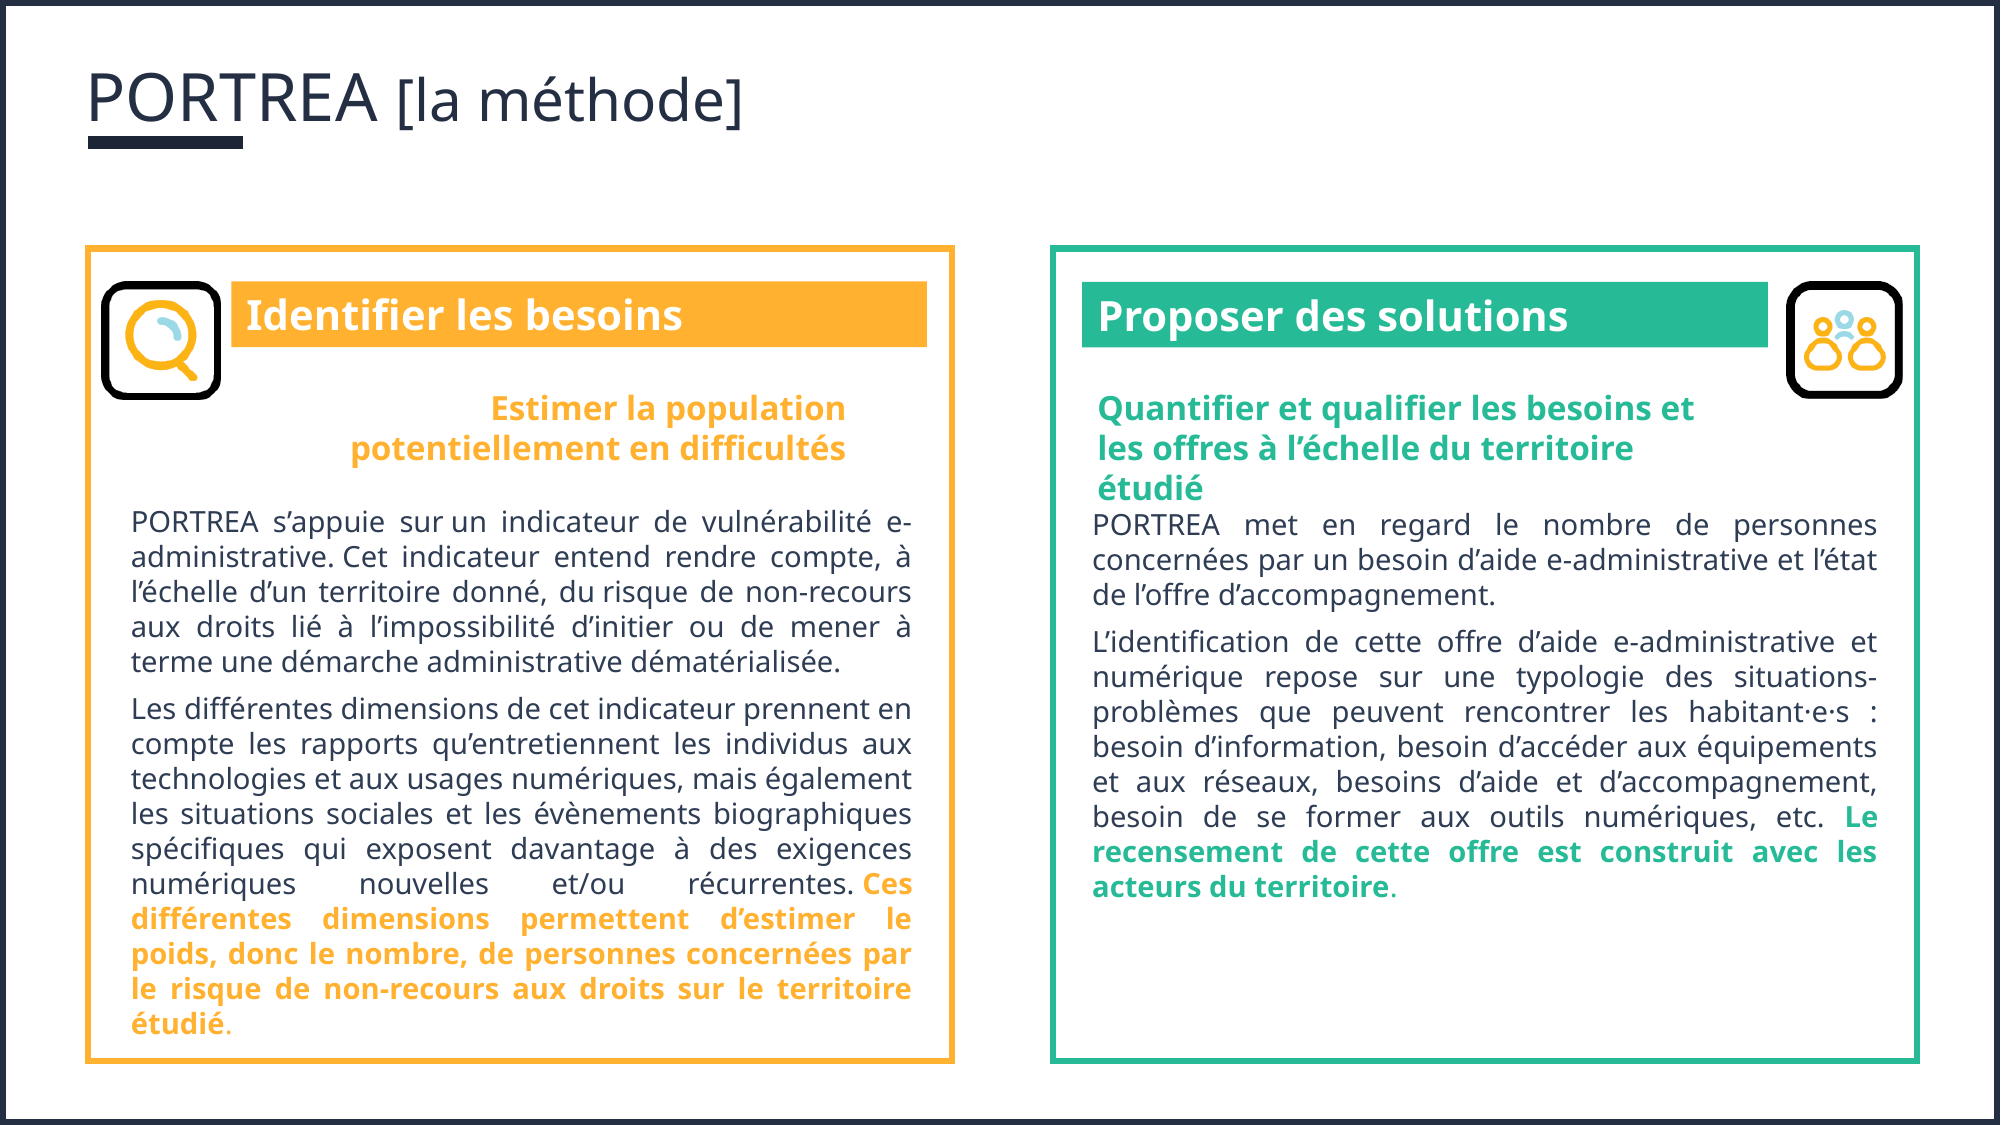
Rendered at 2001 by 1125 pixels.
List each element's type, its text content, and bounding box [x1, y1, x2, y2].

text_box Proposer des solutions [1082, 281, 1768, 348]
text_box PORTREA [la méthode] [41, 42, 1151, 142]
picture [1786, 281, 1903, 399]
text_box Identifier les besoins [231, 281, 927, 348]
text_box Quantifier et qualifier les besoins et les offres à l’échelle du territoire étudié [1082, 380, 1757, 499]
picture [101, 281, 221, 400]
text_box PORTREA s’appuie sur un indicateur de vulnérabilité e-administrative. Cet indicateur entend rendre compte, à l’échelle d’un territoire donné, du risque de non-recours aux droits lié à l’impossibilité d’initier ou de mener à terme une démarche administrative dématérialisée. Les différentes dimensions de cet indicateur prennent en compte les rapports qu’entretiennent les individus aux technologies et aux usages numériques, mais également les situations sociales et les évènements biographiques spécifiques qui exposent davantage à des exigences numériques nouvelles et/ou récurrentes. Ces différentes dimensions permettent d’estimer le poids, donc le nombre, de personnes concernées par le risque de non-recours aux droits sur le territoire étudié. [91, 495, 928, 1048]
text_box Estimer la population potentiellement en difficultés [335, 380, 927, 475]
text_box PORTREA met en regard le nombre de personnes concernées par un besoin d’aide e-administrative et l’état de l’offre d’accompagnement. L’identification de cette offre d’aide e-administrative et numérique repose sur une typologie des situations-problèmes que peuvent rencontrer les habitant·e·s : besoin d’information, besoin d’accéder aux équipements et aux réseaux, besoins d’aide et d’accompagnement, besoin de se former aux outils numériques, etc. Le recensement de cette offre est construit avec les acteurs du territoire. [1077, 499, 1893, 911]
